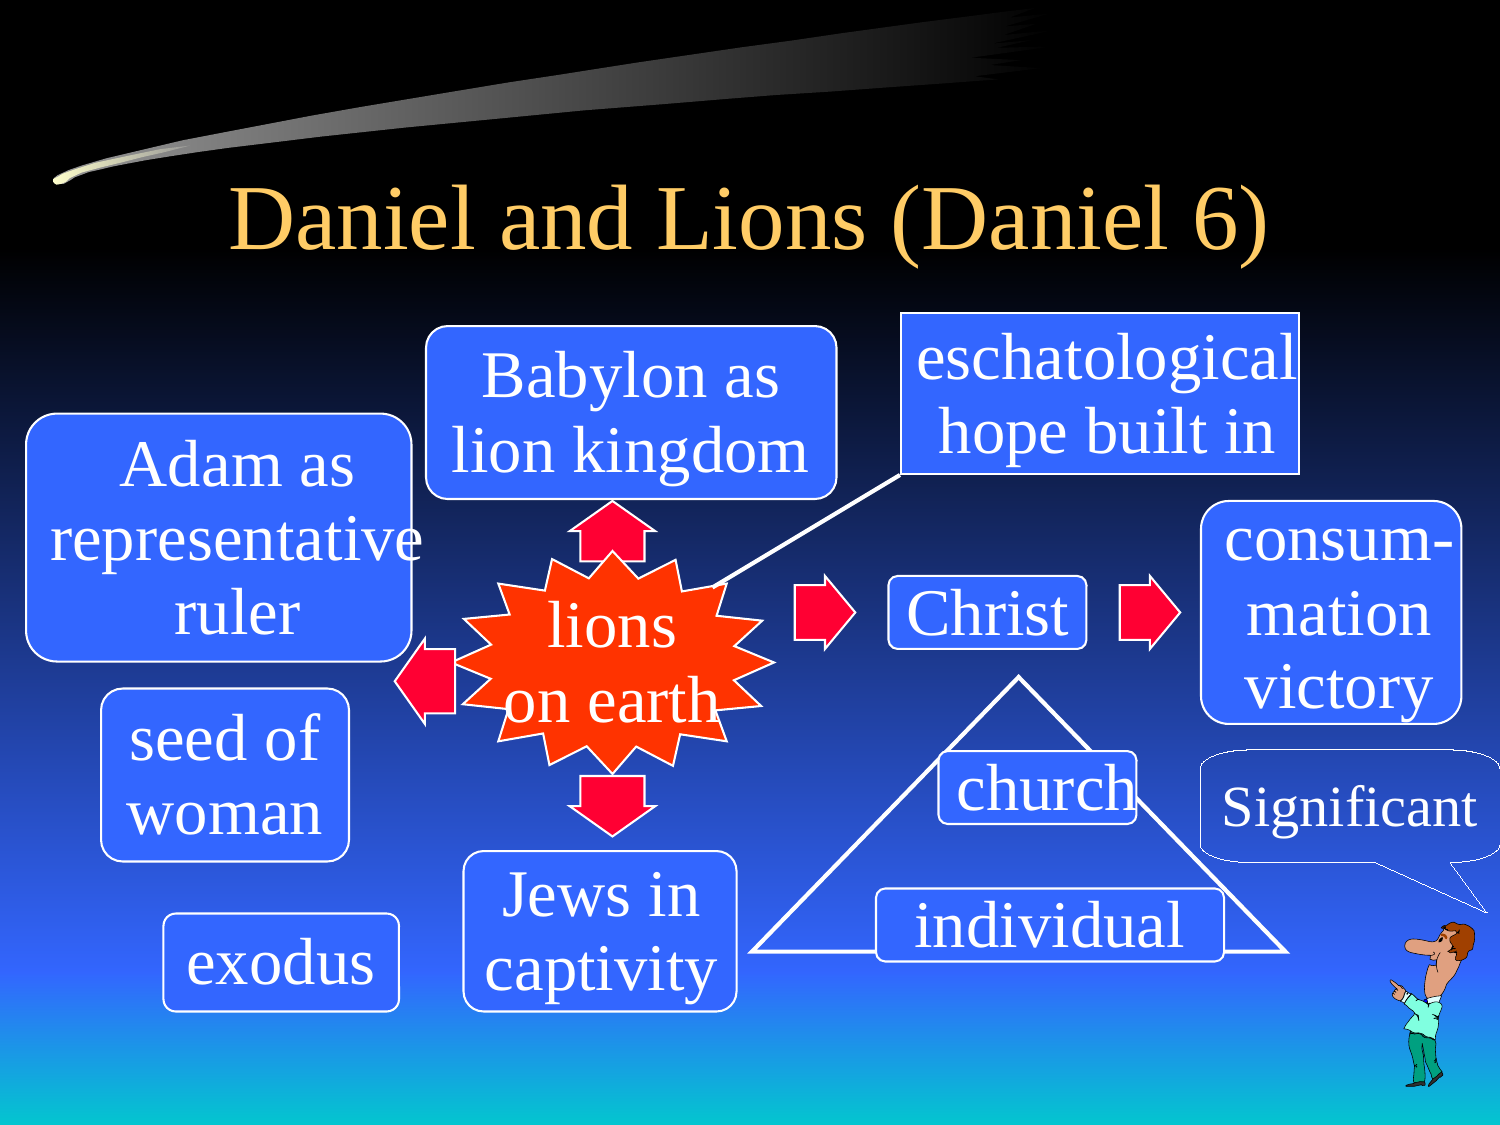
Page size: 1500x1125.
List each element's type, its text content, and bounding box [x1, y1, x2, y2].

text_box eschatological hope built in [901, 313, 1299, 474]
text_box lions on earth [511, 693, 528, 720]
text_box Adam as representative ruler [26, 413, 412, 662]
text_box [569, 775, 656, 837]
text_box Babylon as lion kingdom [426, 326, 837, 500]
title Daniel and Lions (Daniel 6) [112, 124, 1388, 313]
text_box Jews in captivity [463, 851, 737, 1012]
text_box individual [876, 888, 1225, 962]
text_box [394, 638, 456, 725]
text_box consum- mation victory [1201, 500, 1462, 724]
text_box [794, 575, 856, 649]
text_box Christ [888, 575, 1087, 649]
text_box [1119, 575, 1181, 649]
text_box exodus [163, 913, 399, 1012]
text_box [569, 500, 656, 562]
chart [1389, 921, 1476, 1088]
text_box Significant [1200, 749, 1500, 913]
text_box church [938, 751, 1137, 824]
text_box lions on earth [456, 550, 775, 774]
text_box seed of woman [101, 688, 350, 862]
